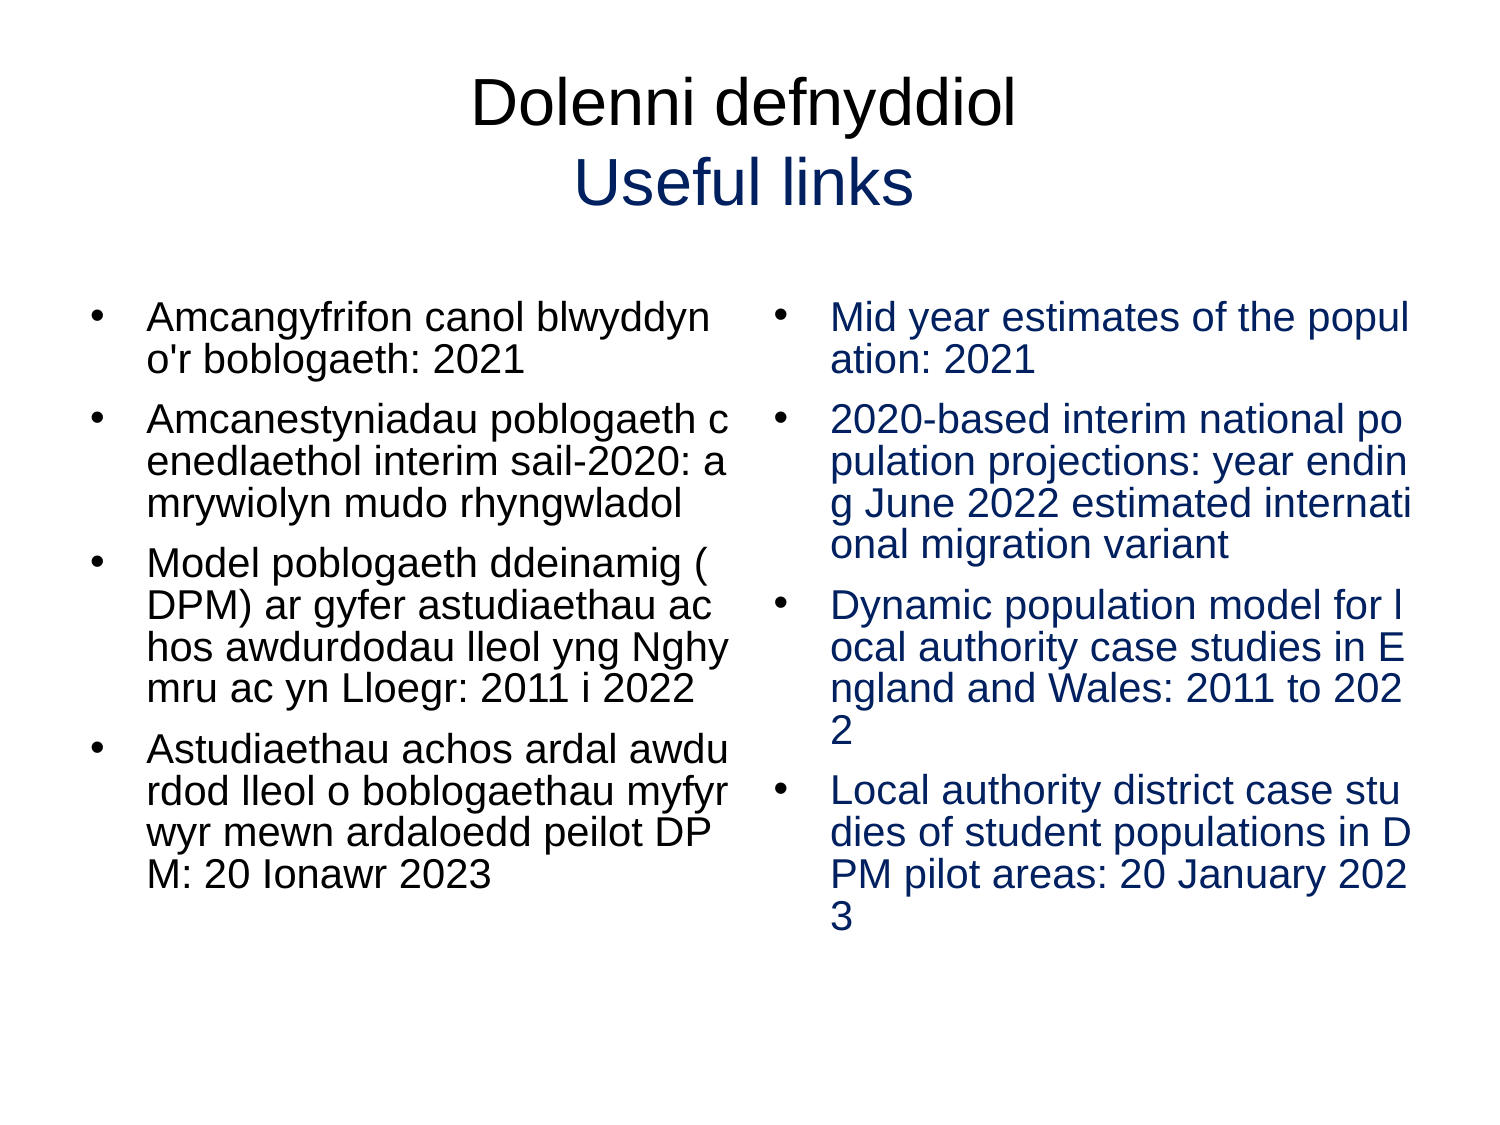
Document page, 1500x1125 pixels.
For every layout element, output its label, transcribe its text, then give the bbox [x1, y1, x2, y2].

title Dolenni defnyddiol Useful links [17, 45, 1471, 233]
text_box Mid year estimates of the population: 2021 2020-based interim national population projections: year ending June 2022 estimated international migration variant Dynamic population model for local authority case studies in England and Wales: 2011 to 2022 Local authority district case studies of student populations in DPM pilot areas: 20 January 2023 [758, 282, 1434, 1125]
list Amcangyfrifon canol blwyddyn o'r boblogaeth: 2021 Amcanestyniadau poblogaeth cenedlaethol interim sail-2020: amrywiolyn mudo rhyngwladol Model poblogaeth ddeinamig (DPM) ar gyfer astudiaethau achos awdurdodau lleol yng Nghymru ac yn Lloegr: 2011 i 2022 Astudiaethau achos ardal awdurdod lleol o boblogaethau myfyrwyr mewn ardaloedd peilot DPM: 20 Ionawr 2023 [75, 282, 751, 1125]
